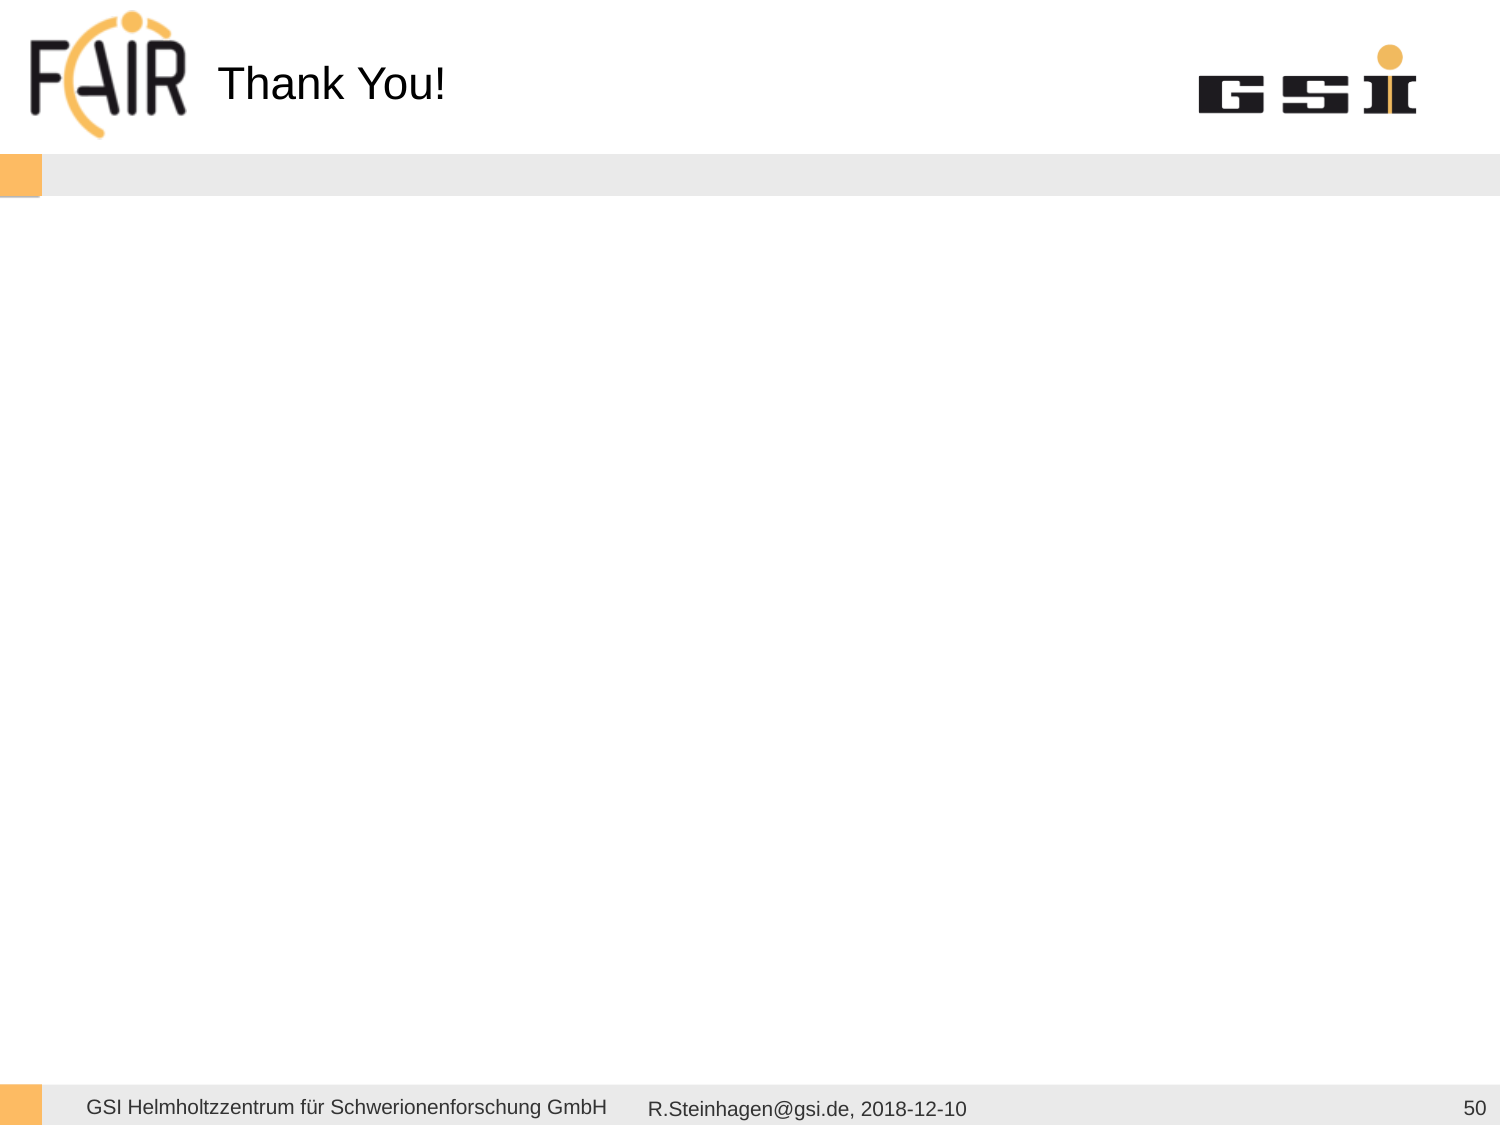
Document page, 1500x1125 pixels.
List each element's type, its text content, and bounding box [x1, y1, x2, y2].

picture [1197, 42, 1419, 117]
picture [30, 9, 187, 141]
title Thank You! [217, 20, 1109, 147]
